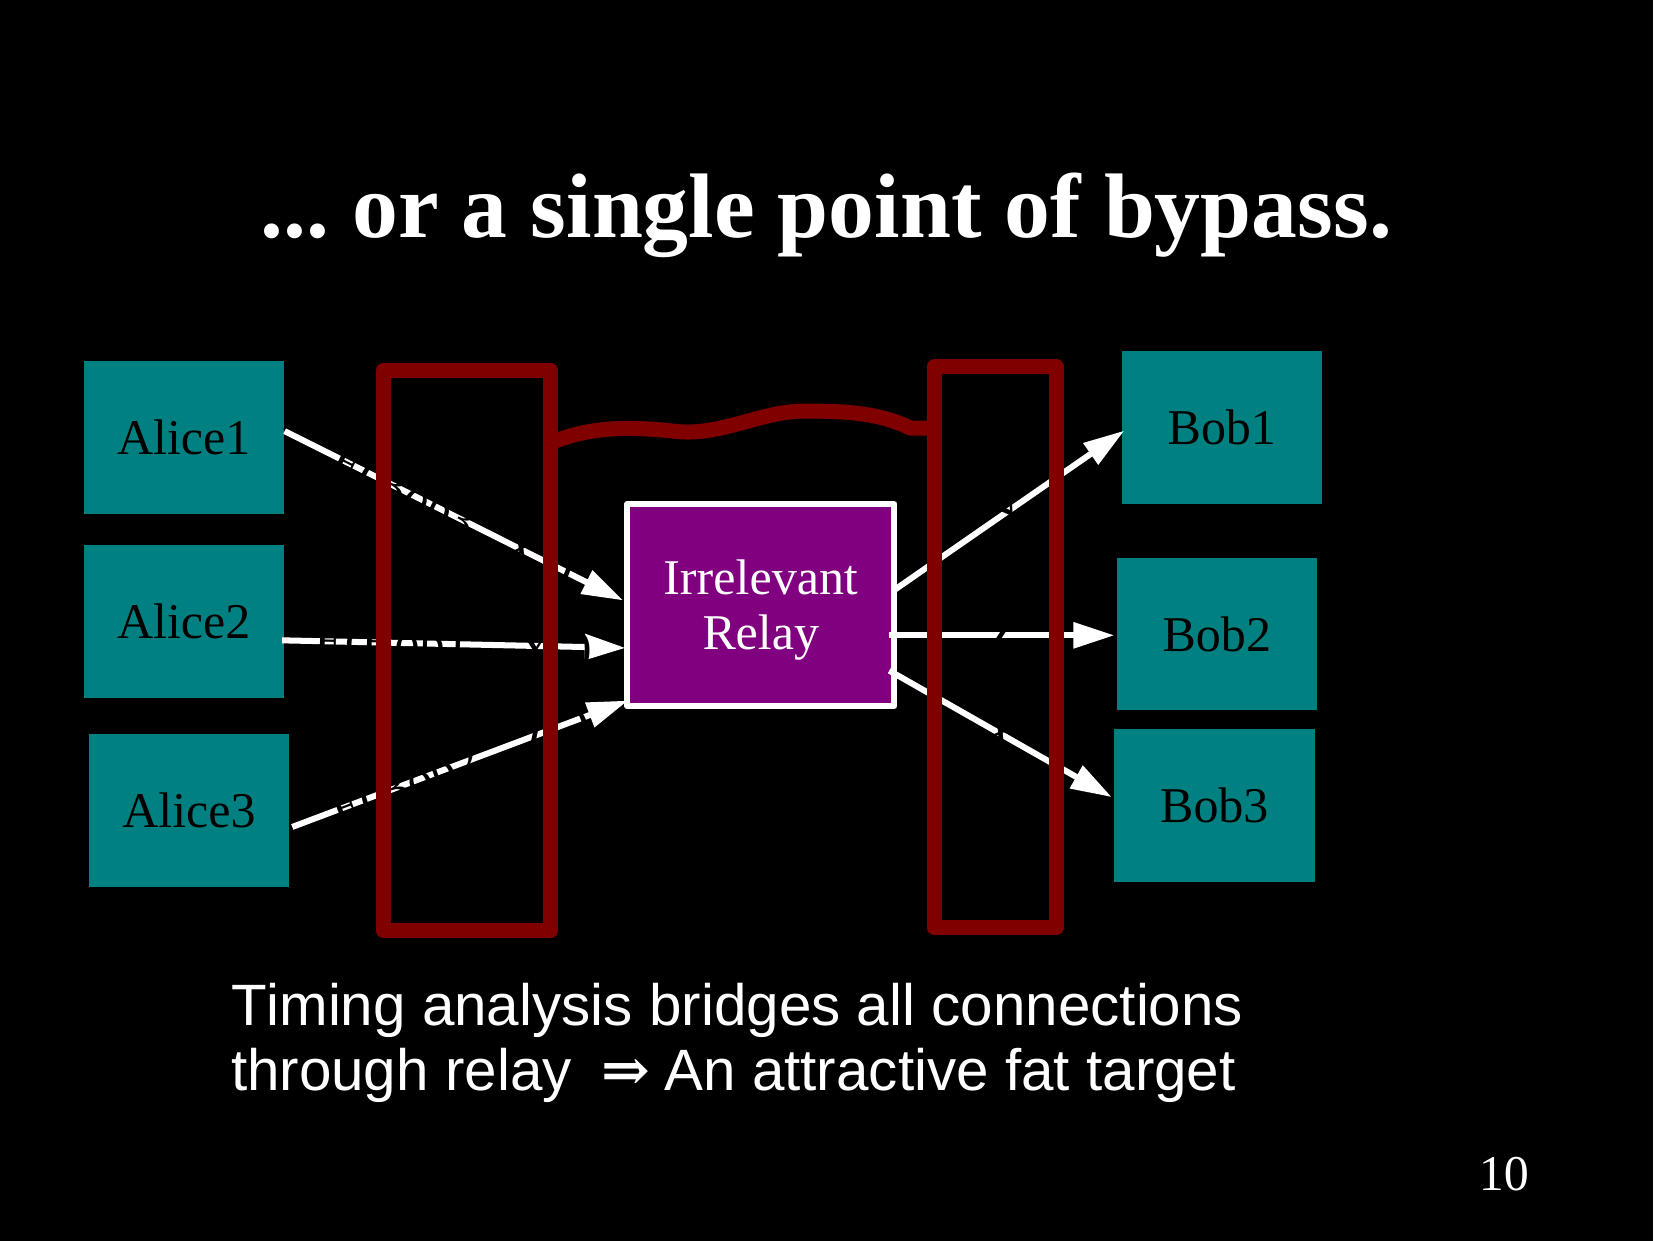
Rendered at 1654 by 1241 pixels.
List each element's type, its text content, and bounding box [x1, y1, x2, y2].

text_box Irrelevant Relay [627, 504, 895, 706]
text_box Alice1 [83, 360, 285, 515]
text_box Bob2 [1116, 557, 1318, 711]
text_box Bob1 [1121, 350, 1323, 505]
text_box Alice3 [88, 733, 290, 888]
text_box Timing analysis bridges all connections through relay ⇒ An attractive fat target [230, 972, 1297, 1114]
title ... or a single point of bypass. [121, 103, 1534, 311]
text_box Bob3 [1113, 728, 1316, 883]
text_box Alice2 [83, 544, 285, 699]
